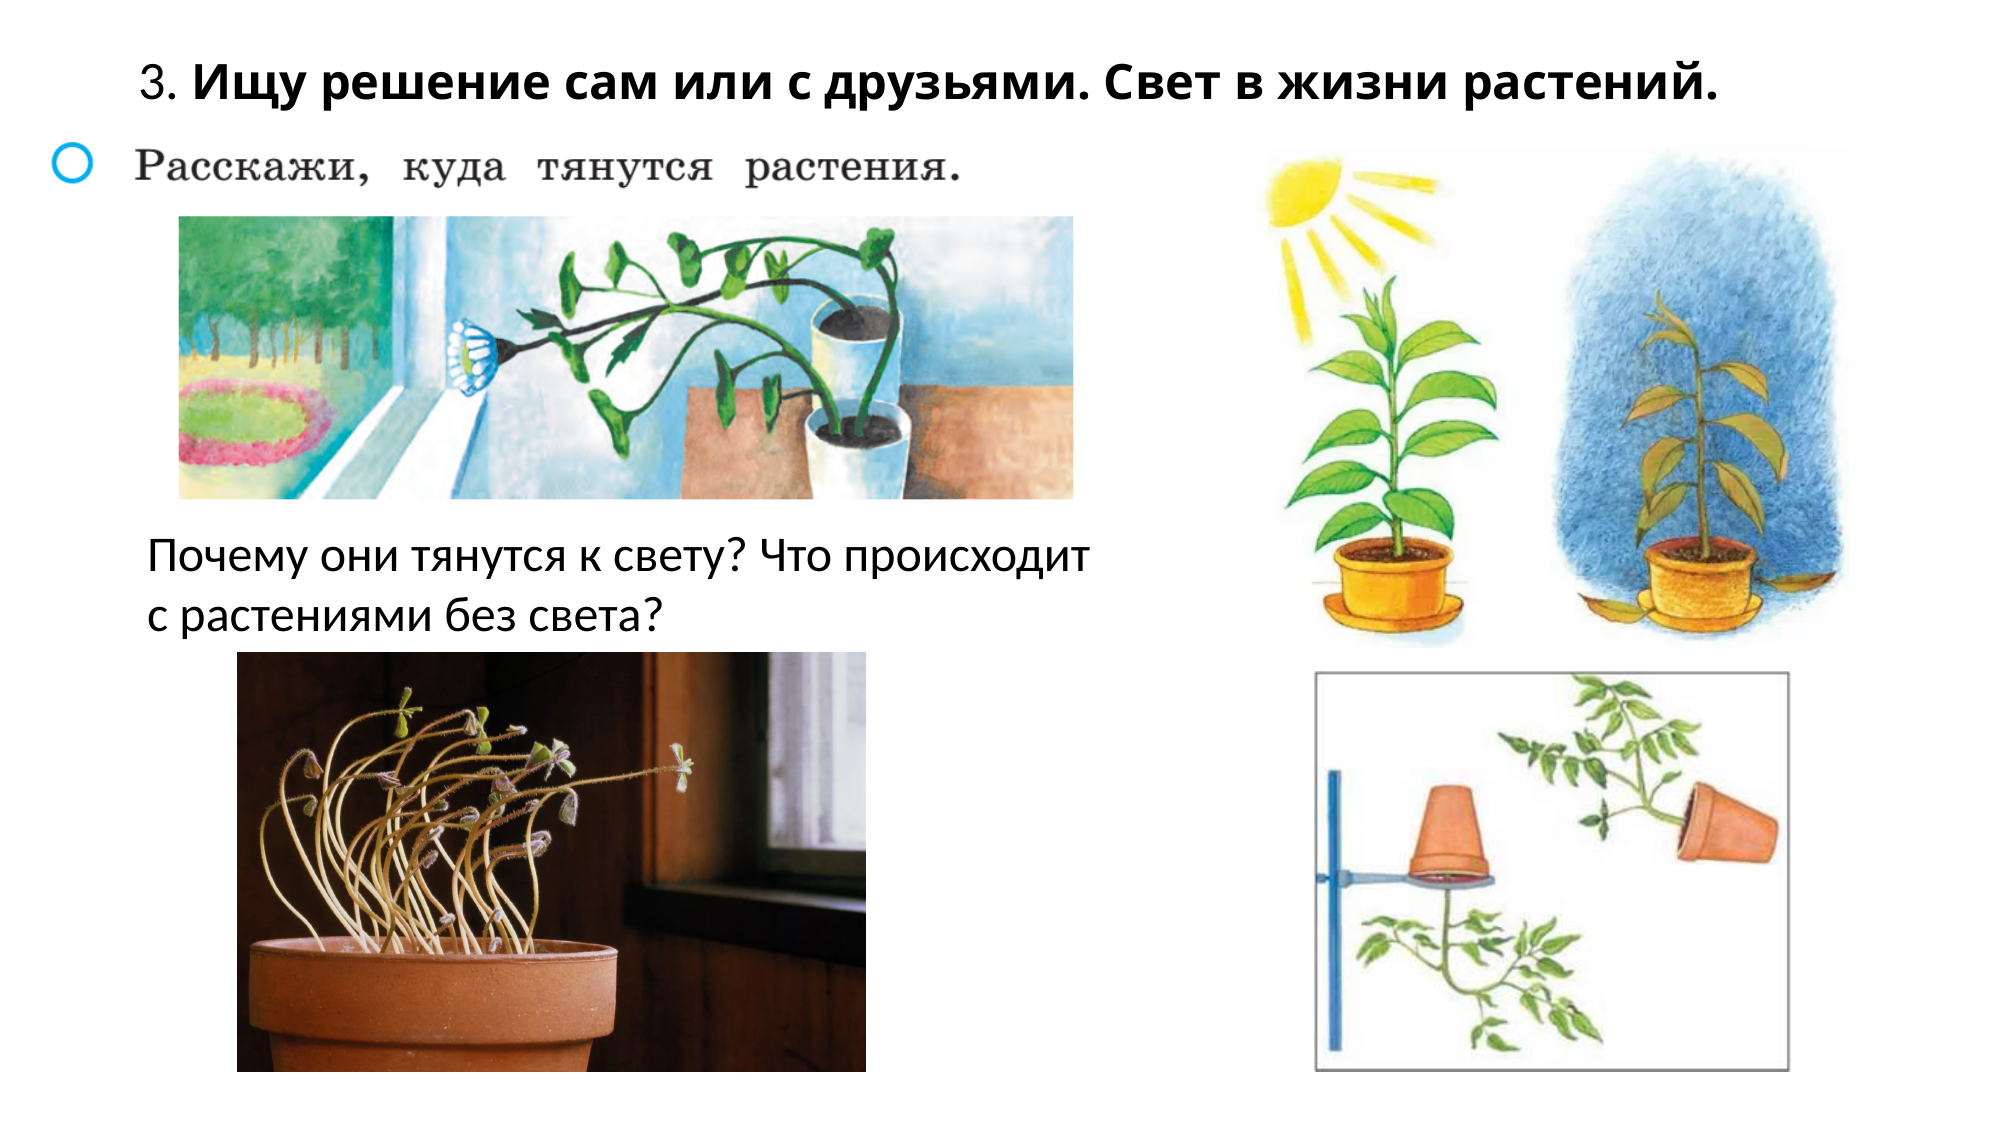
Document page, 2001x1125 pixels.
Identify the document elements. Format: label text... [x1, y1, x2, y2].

picture [1313, 670, 1792, 1072]
picture [1256, 147, 1849, 648]
title 3. Ищу решение сам или с друзьями. Свет в жизни растений. [123, 38, 1849, 125]
picture [237, 652, 866, 1072]
text_box Почему они тянутся к свету? Что происходит с растениями без света? [132, 513, 1133, 649]
picture [32, 124, 1168, 514]
